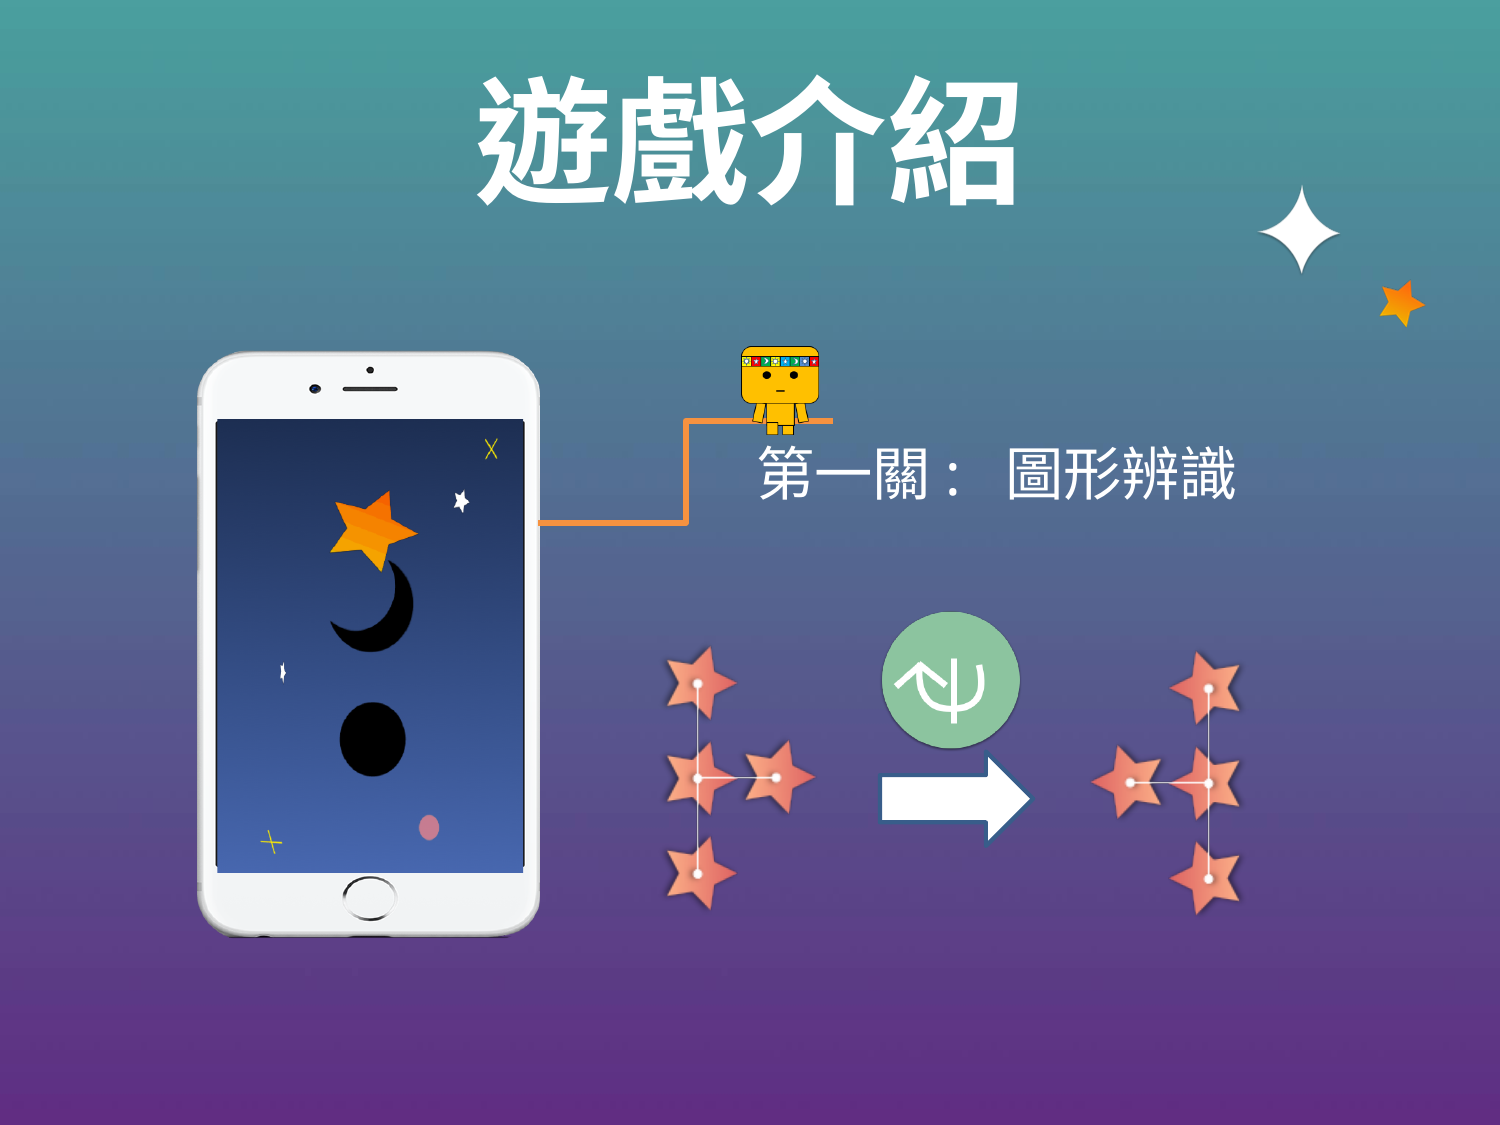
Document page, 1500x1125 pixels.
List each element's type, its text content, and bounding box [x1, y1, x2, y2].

text_box [879, 752, 1034, 846]
text_box 第一關: 圖形辨識 [741, 430, 1403, 516]
picture [0, 0, 1500, 1125]
title 遊戲介紹 [75, 45, 1426, 233]
